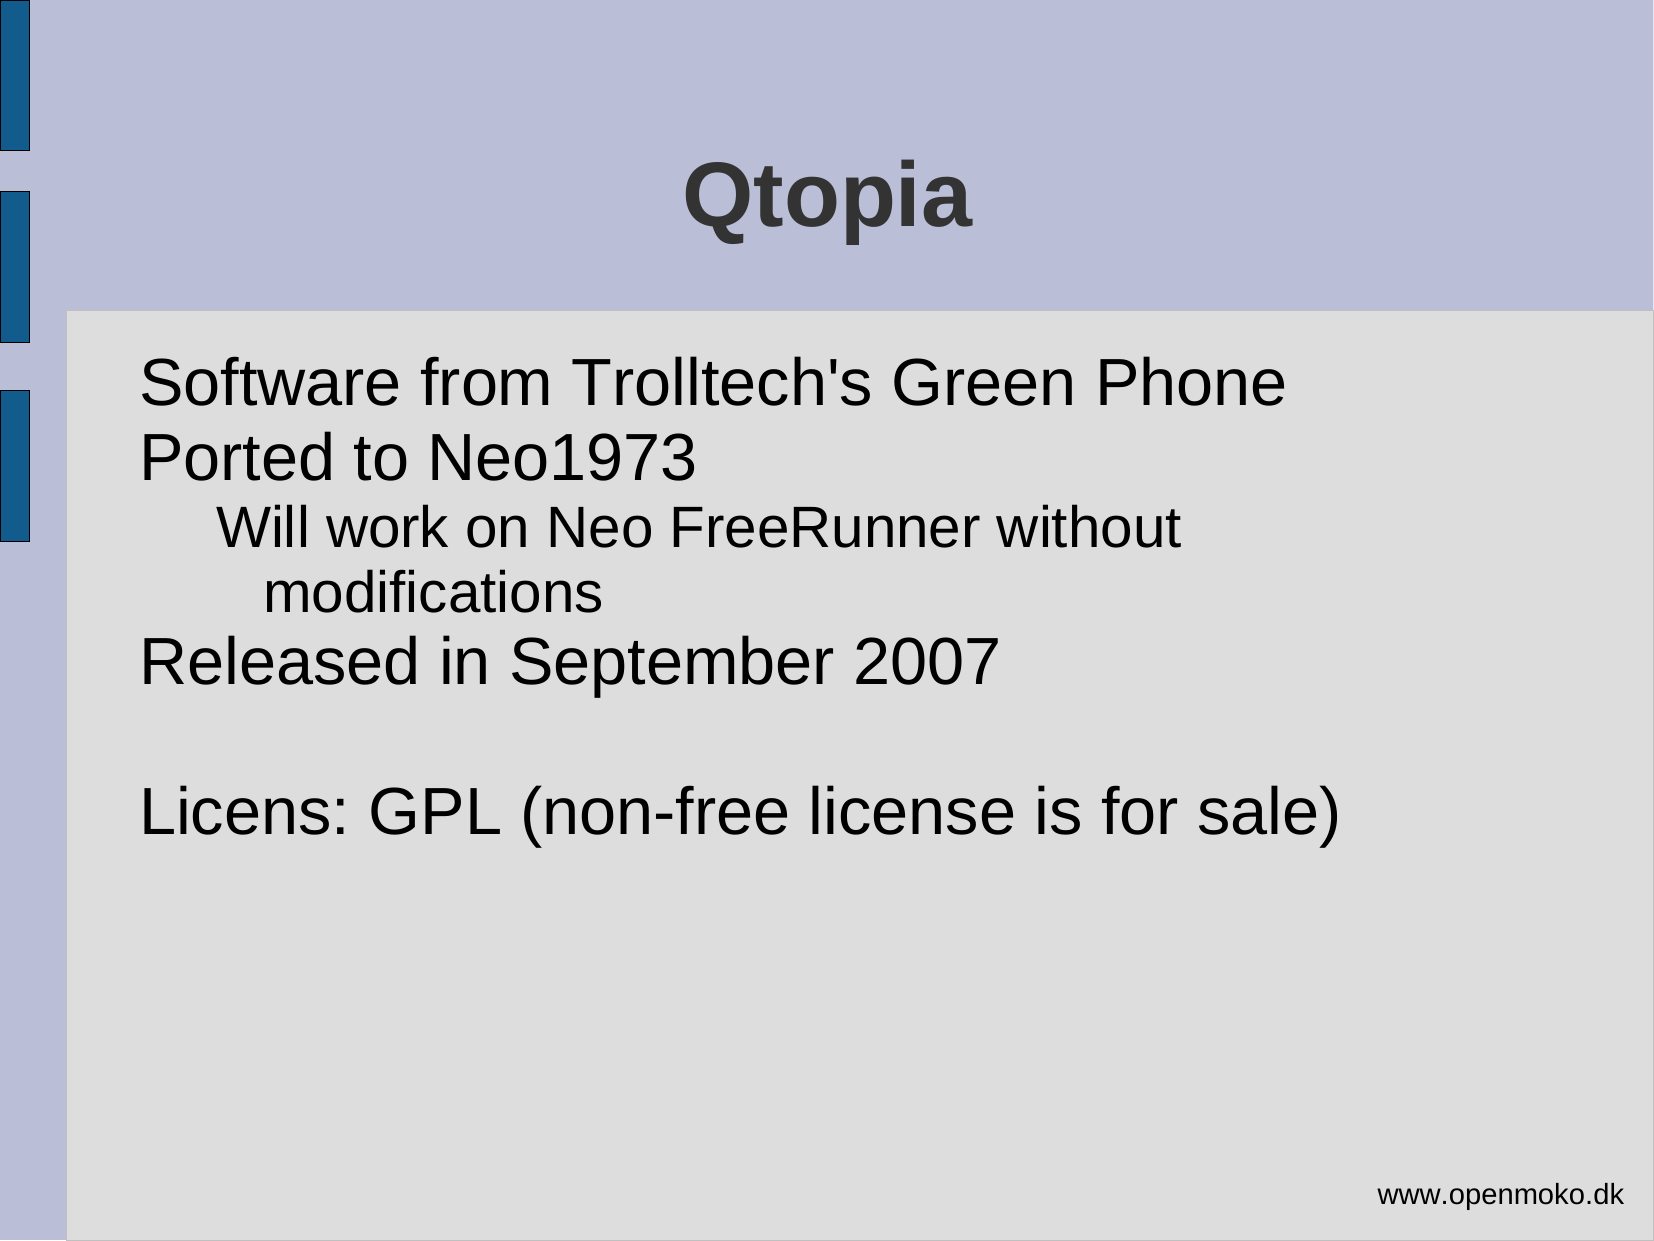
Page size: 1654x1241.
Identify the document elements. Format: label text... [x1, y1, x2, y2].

list Software from Trolltech's Green Phone Ported to Neo1973 Will work on Neo FreeRunner without modifications Released in September 2007 Licens: GPL (non-free license is for sale) [121, 344, 1534, 1127]
title Qtopia [121, 91, 1534, 299]
